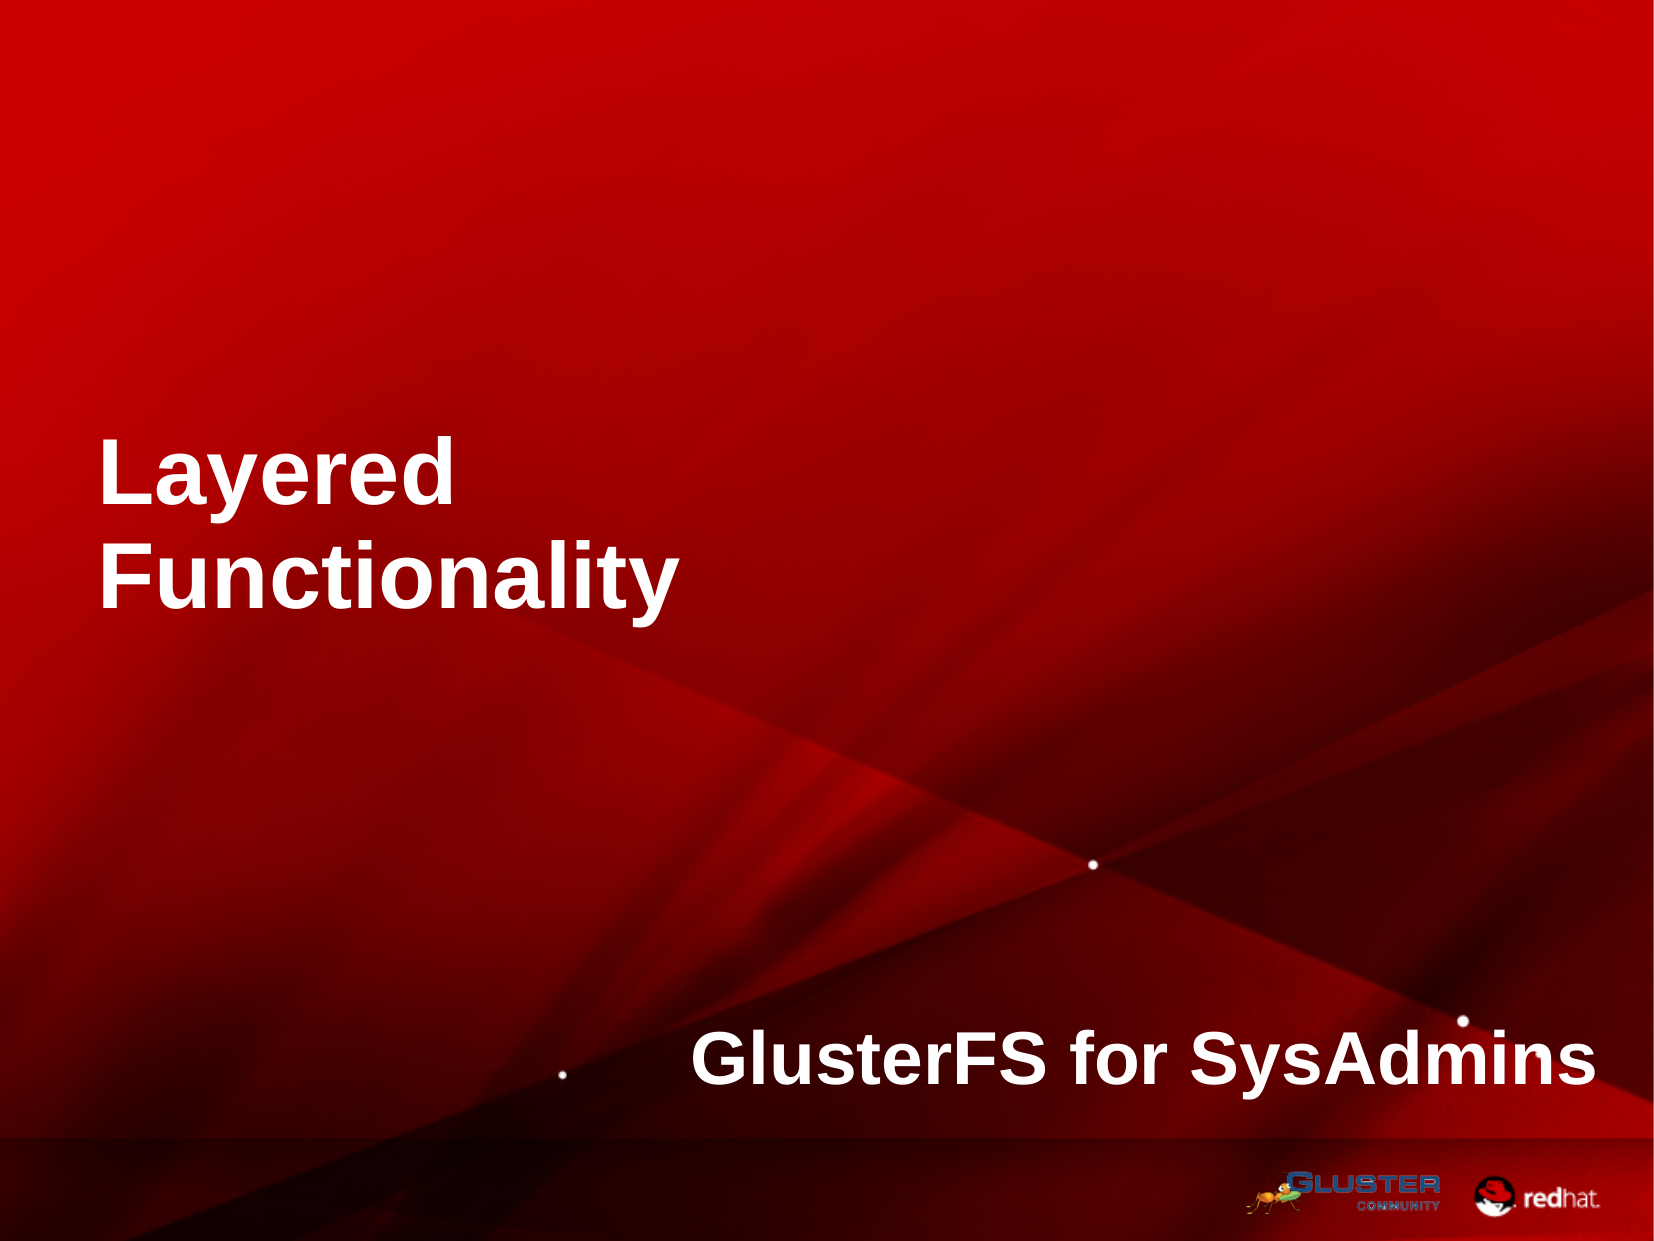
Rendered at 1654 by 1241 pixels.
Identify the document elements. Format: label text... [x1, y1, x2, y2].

picture [0, 0, 1654, 1241]
title Layered Functionality [97, 419, 1586, 630]
text_box GlusterFS for SysAdmins [675, 963, 1614, 1111]
